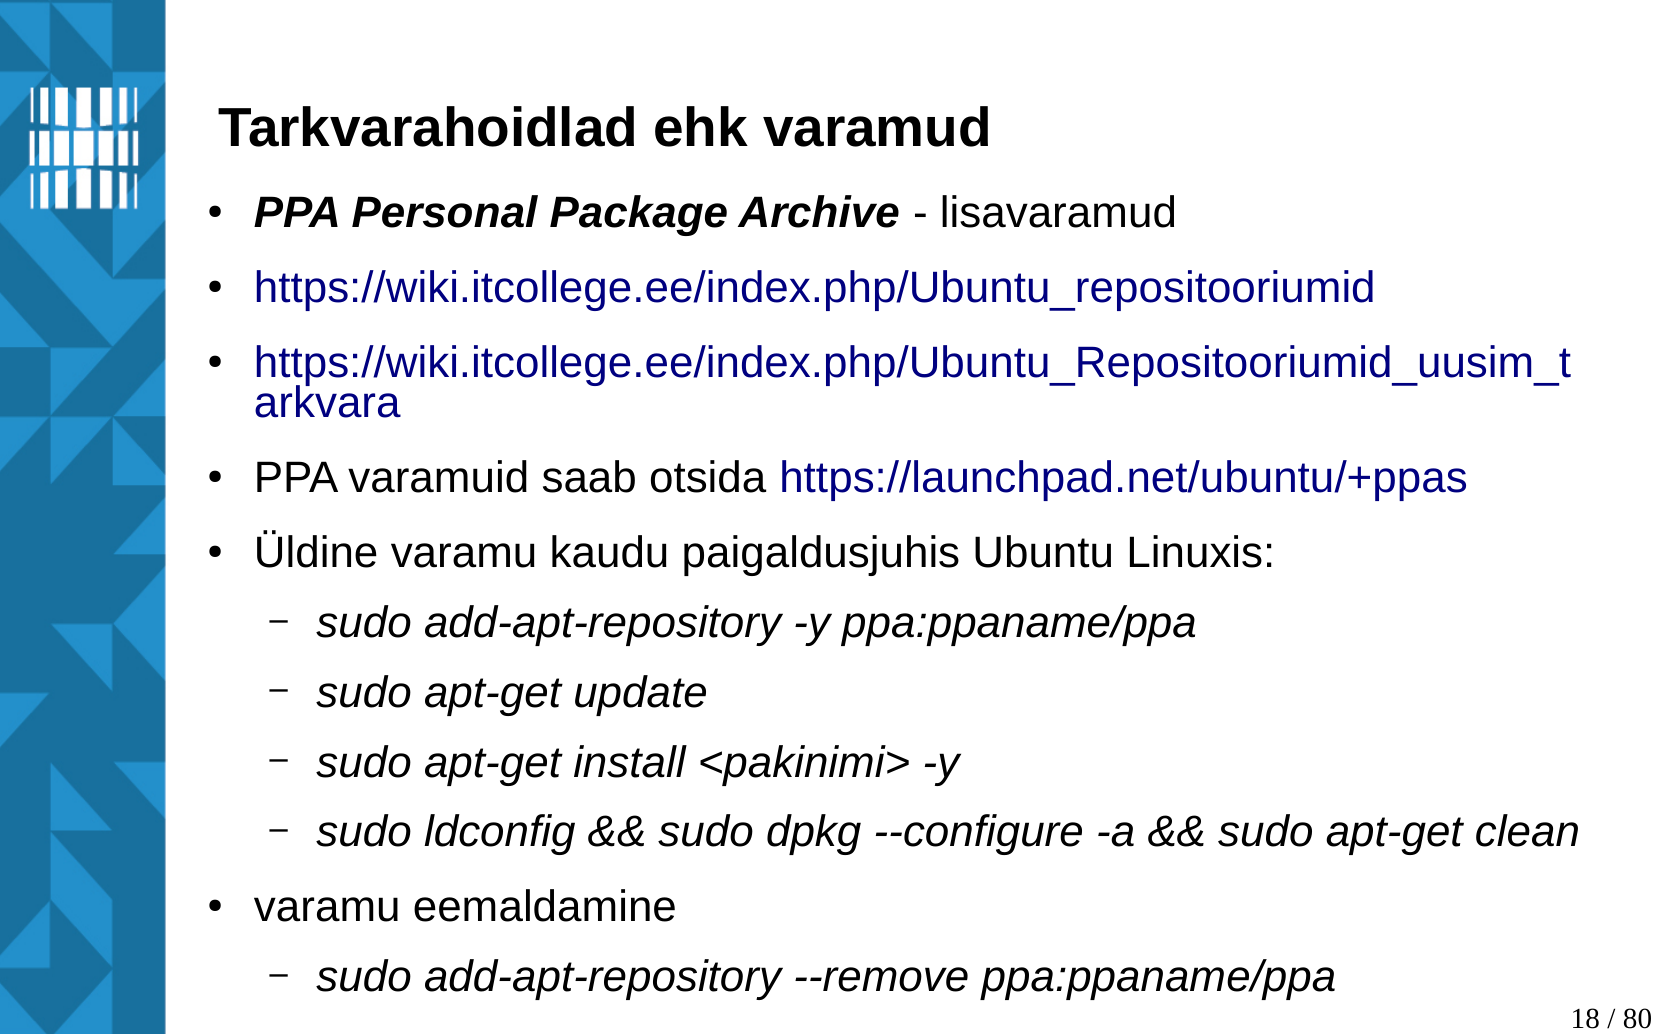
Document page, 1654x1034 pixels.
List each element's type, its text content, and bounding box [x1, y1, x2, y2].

list PPA Personal Package Archive - lisavaramud https://wiki.itcollege.ee/index.php/Ubuntu_repositooriumid https://wiki.itcollege.ee/index.php/Ubuntu_Repositooriumid_uusim_tarkvara PPA varamuid saab otsida https://launchpad.net/ubuntu/+ppas Üldine varamu kaudu paigaldusjuhis Ubuntu Linuxis: sudo add-apt-repository -y ppa:ppaname/ppa sudo apt-get update sudo apt-get install <pakinimi> -y sudo ldconfig && sudo dpkg --configure -a && sudo apt-get clean varamu eemaldamine sudo add-apt-repository --remove ppa:ppaname/ppa [191, 188, 1595, 1004]
title Tarkvarahoidlad ehk varamud [218, 41, 1536, 188]
